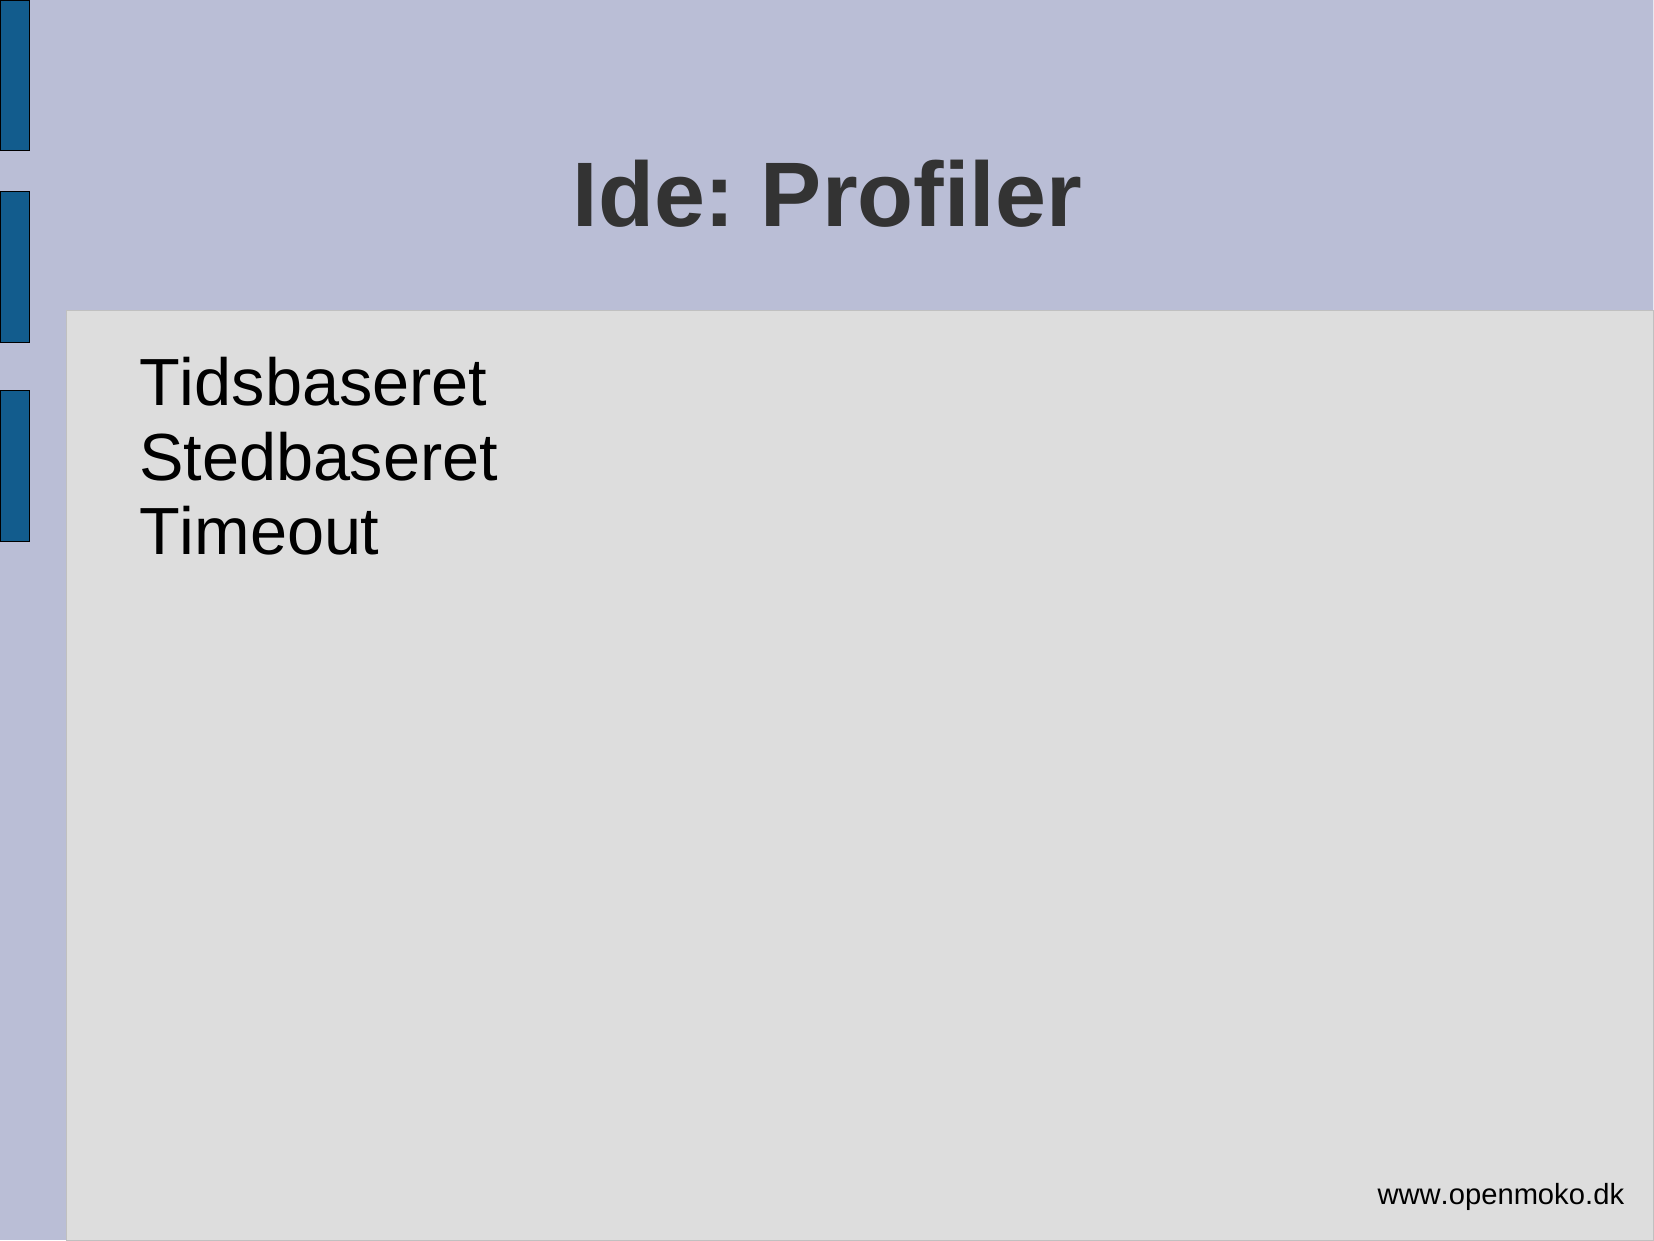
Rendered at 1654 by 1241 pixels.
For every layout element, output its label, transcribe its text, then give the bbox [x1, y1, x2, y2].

list Tidsbaseret Stedbaseret Timeout [121, 344, 1534, 1127]
title Ide: Profiler [121, 91, 1534, 299]
